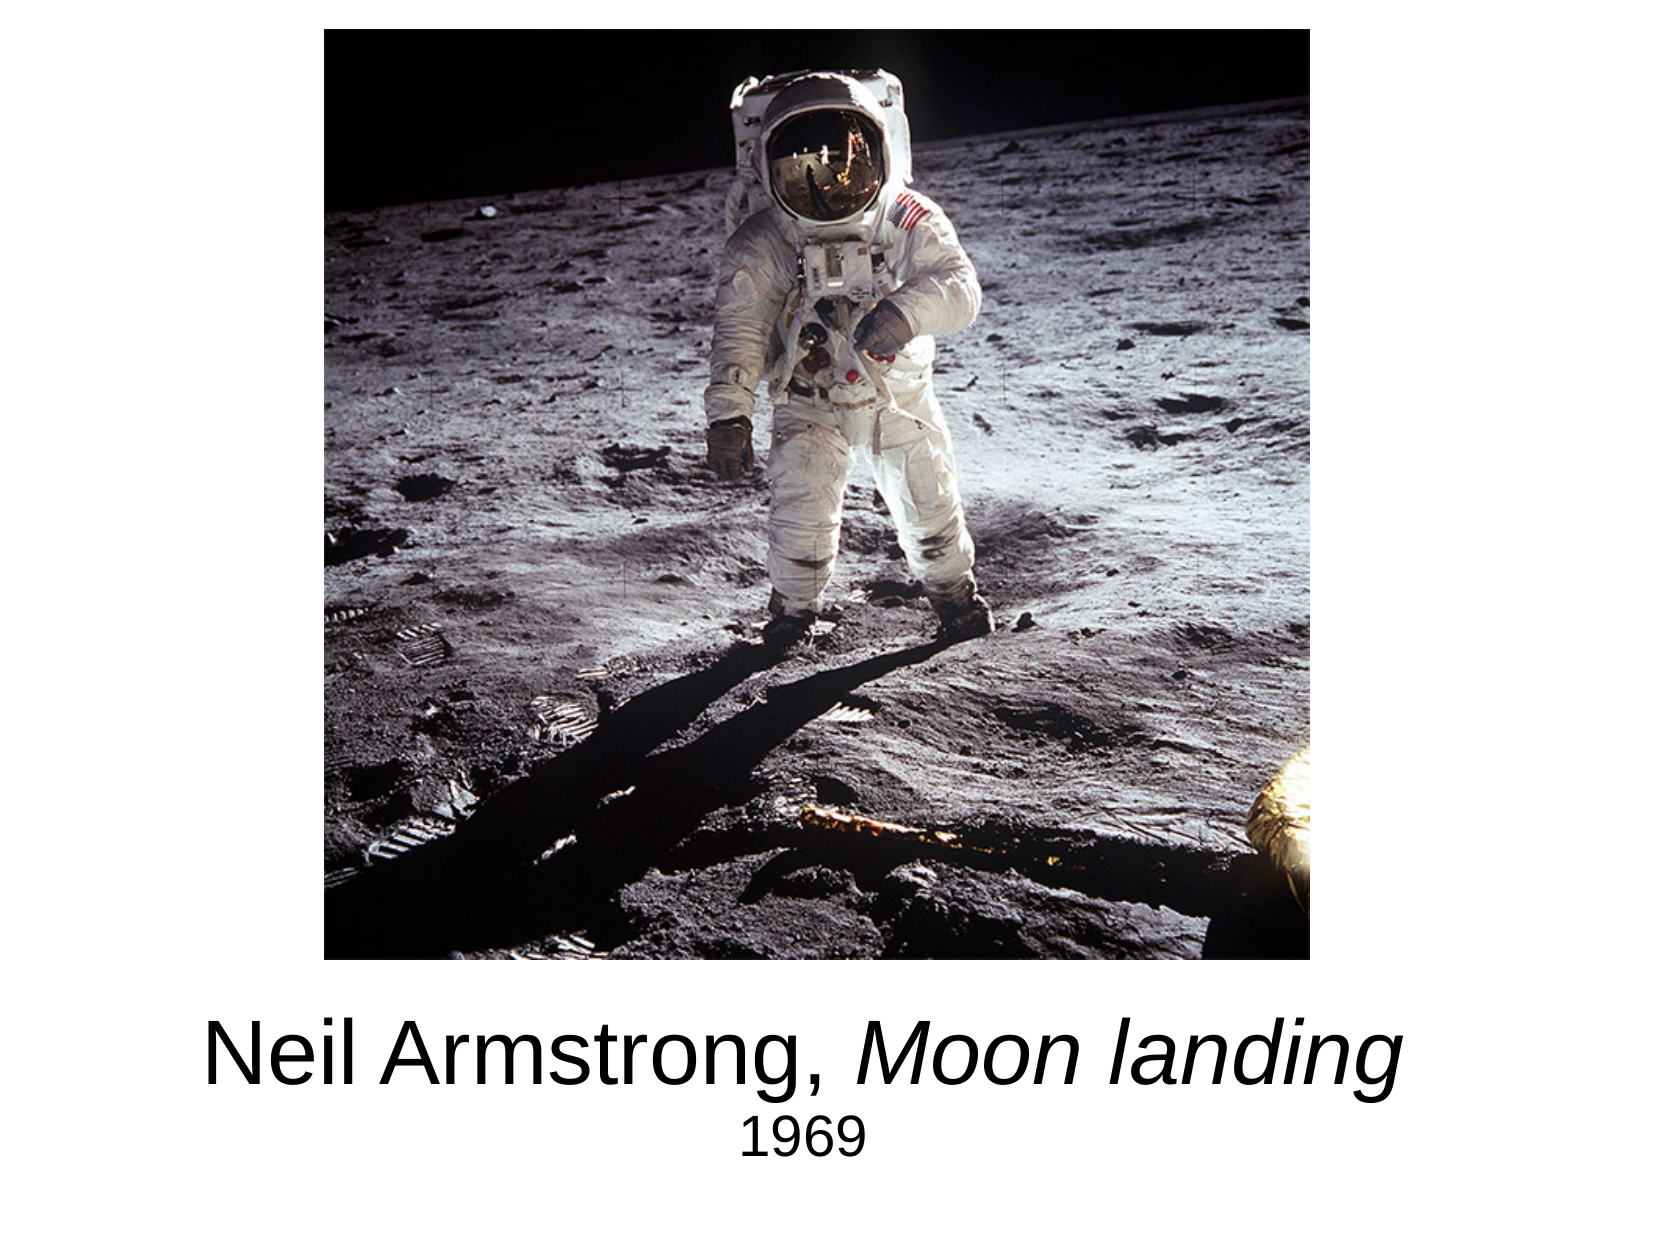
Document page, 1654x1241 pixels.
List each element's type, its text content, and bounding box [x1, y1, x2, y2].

picture [324, 29, 1310, 960]
title Neil Armstrong, Moon landing 1969 [59, 988, 1548, 1182]
